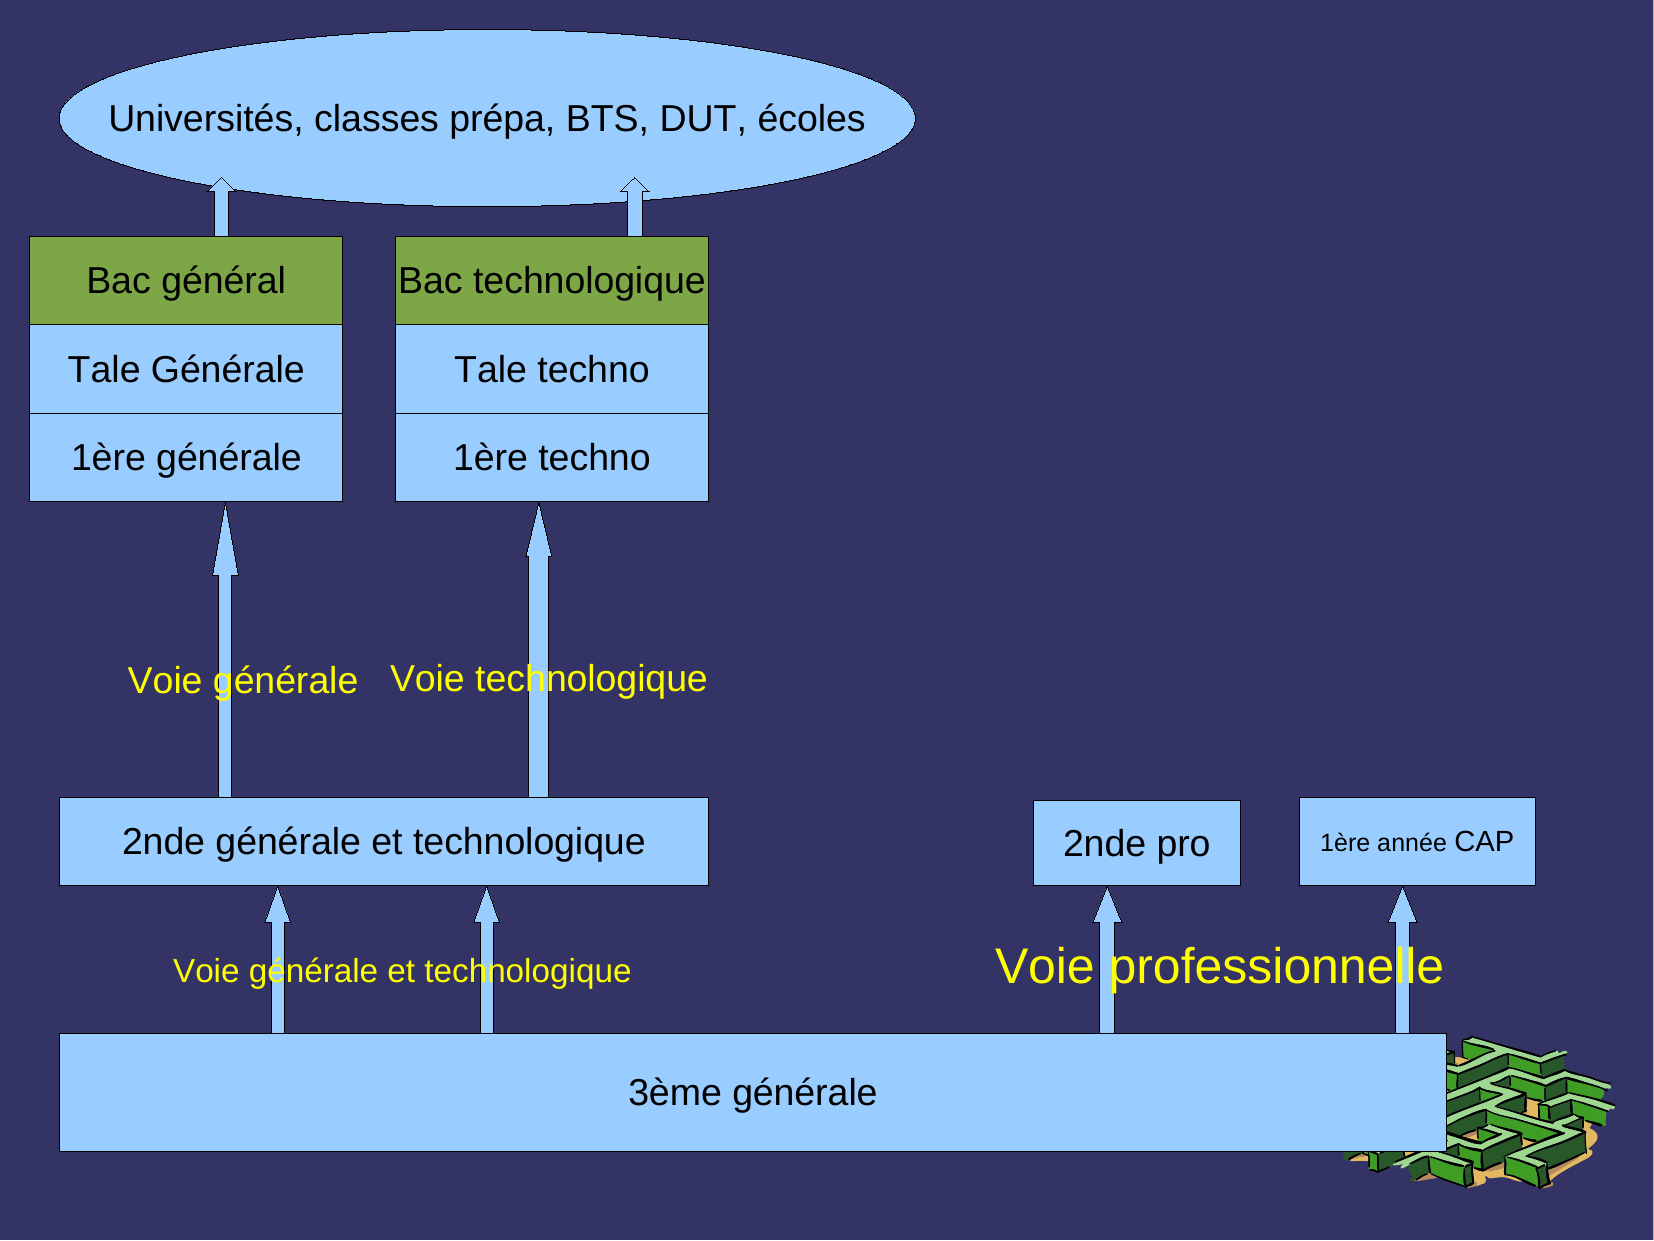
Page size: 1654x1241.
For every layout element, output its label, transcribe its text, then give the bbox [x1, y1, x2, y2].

text_box Tale Générale [29, 325, 343, 414]
text_box 2nde pro [1033, 800, 1241, 886]
text_box 1ère générale [29, 414, 343, 502]
text_box 1ère techno [395, 413, 709, 502]
text_box Voie technologique [375, 649, 723, 707]
text_box Bac général [29, 236, 343, 325]
text_box [525, 502, 552, 649]
text_box [473, 886, 500, 944]
text_box Voie professionnelle [980, 931, 1560, 1018]
text_box [1387, 886, 1418, 931]
text_box [218, 709, 232, 798]
text_box 1ère année CAP [1299, 797, 1536, 886]
text_box [1092, 886, 1123, 931]
text_box Bac technologique [395, 236, 709, 325]
text_box [1395, 1018, 1410, 1034]
text_box 2nde générale et technologique [59, 797, 709, 886]
text_box [264, 886, 291, 944]
text_box [620, 177, 650, 237]
text_box 3ème générale [59, 1033, 1447, 1152]
text_box [212, 502, 239, 651]
text_box Tale techno [395, 325, 709, 413]
text_box Voie générale [112, 651, 373, 709]
text_box [528, 707, 549, 798]
text_box [206, 177, 237, 237]
text_box Universités, classes prépa, BTS, DUT, écoles [59, 29, 916, 207]
text_box Voie générale et technologique [158, 944, 650, 1032]
text_box [1099, 1018, 1115, 1034]
